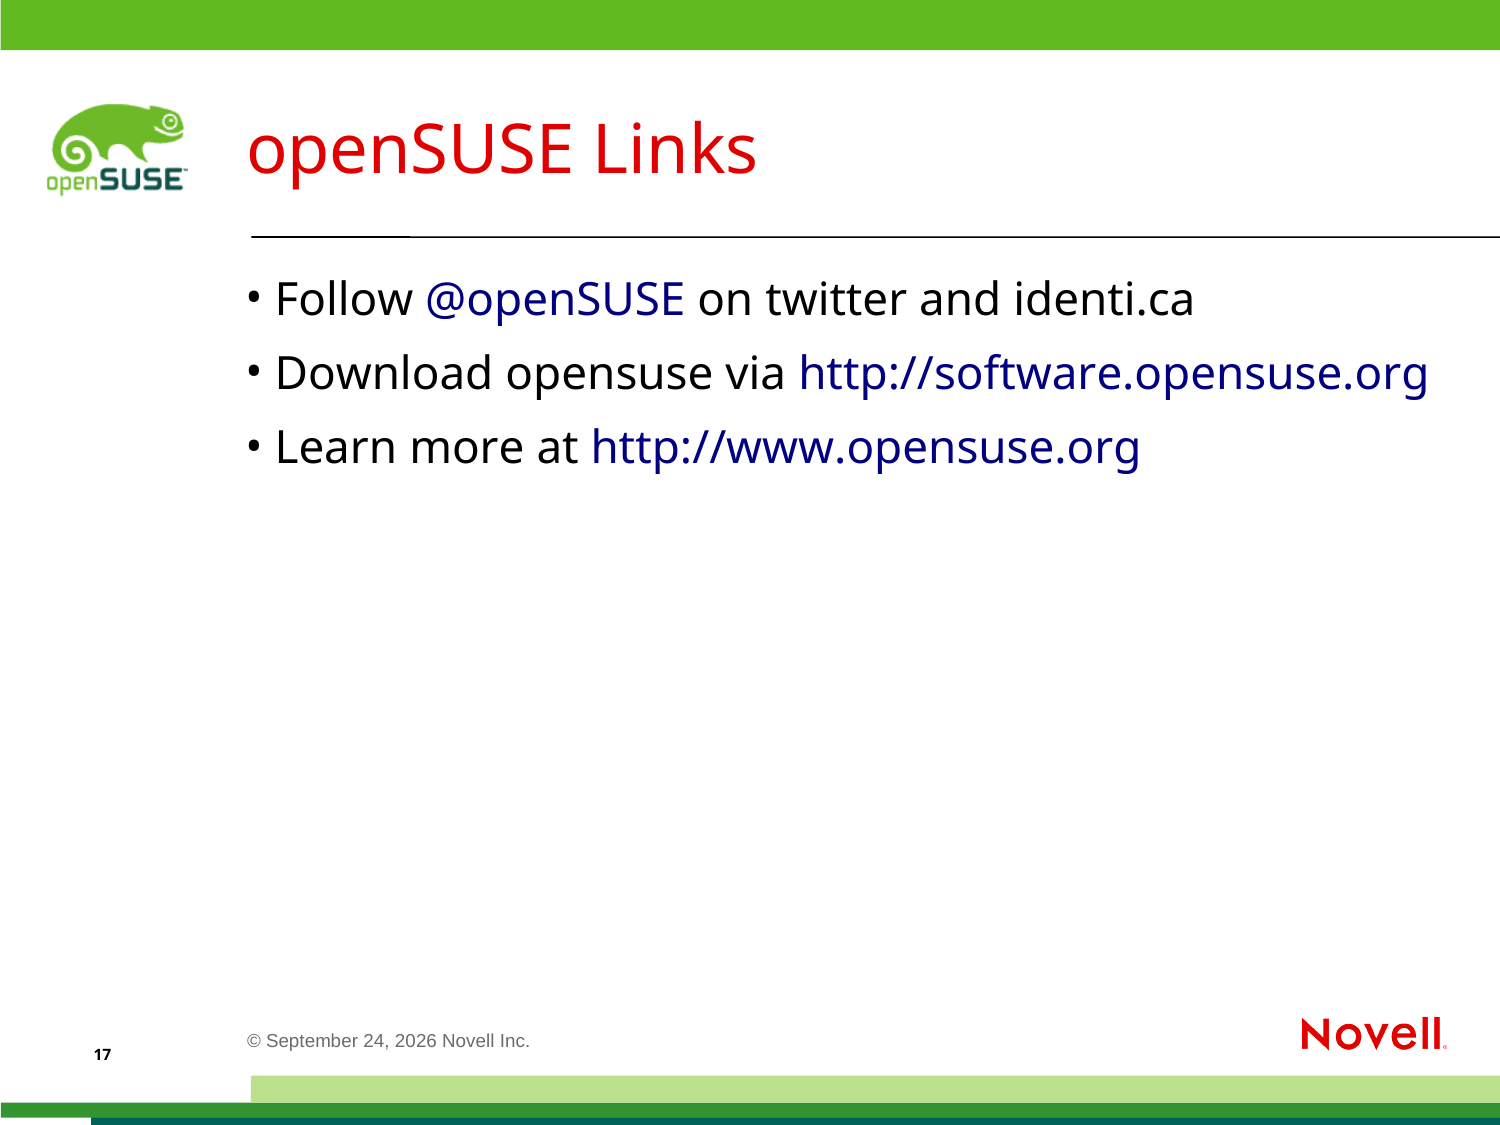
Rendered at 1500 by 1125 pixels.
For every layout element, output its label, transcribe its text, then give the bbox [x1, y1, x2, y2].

title openSUSE Links [246, 68, 1409, 231]
picture [47, 104, 188, 197]
list Follow @openSUSE on twitter and identi.ca Download opensuse via http://software.opensuse.org Learn more at http://www.opensuse.org [245, 267, 1458, 1010]
picture [1295, 1011, 1453, 1056]
